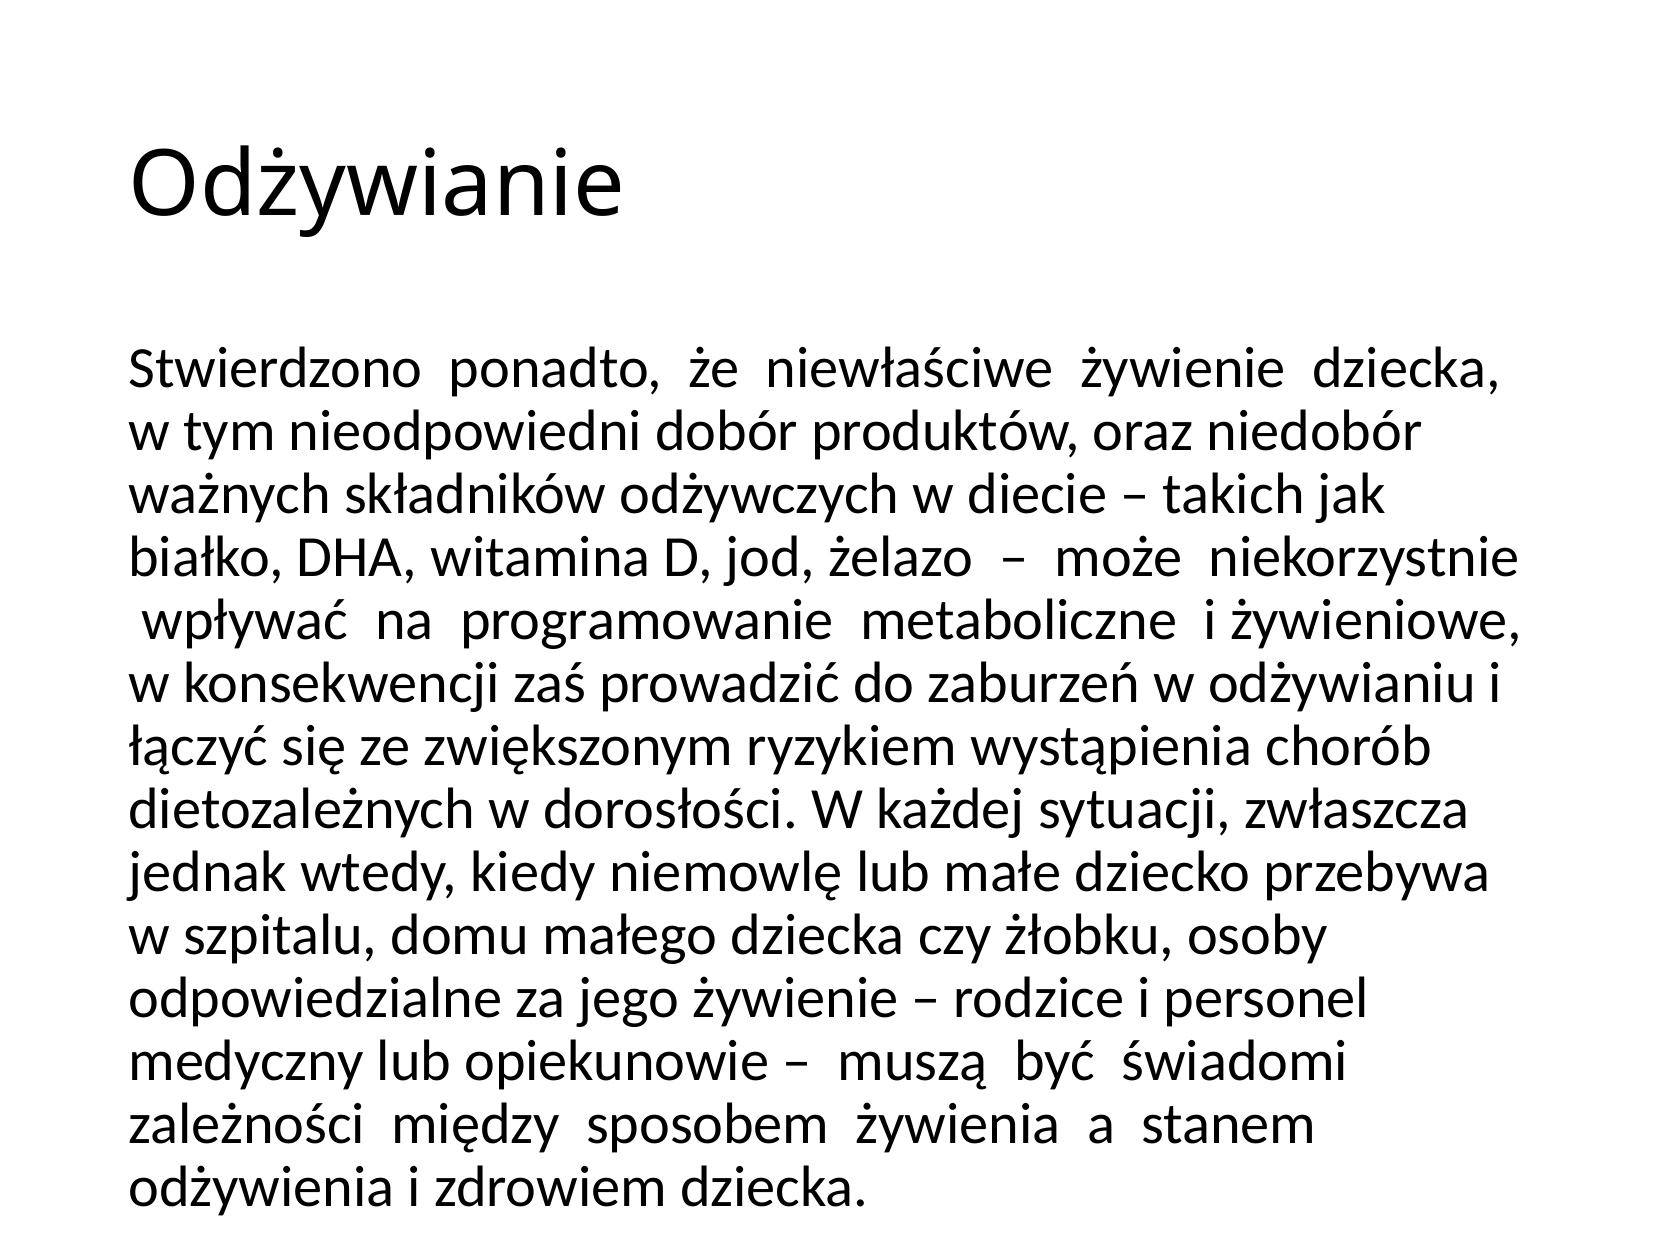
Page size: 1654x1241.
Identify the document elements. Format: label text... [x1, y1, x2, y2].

title Odżywianie [113, 65, 1540, 306]
list Stwierdzono ponadto, że niewłaściwe żywienie dziecka, w tym nieodpowiedni dobór produktów, oraz niedobór ważnych składników odżywczych w diecie – takich jak białko, DHA, witamina D, jod, żelazo – może niekorzystnie wpływać na programowanie metaboliczne i żywieniowe, w konsekwencji zaś prowadzić do zaburzeń w odżywianiu i łączyć się ze zwiększonym ryzykiem wystąpienia chorób dietozależnych w dorosłości. W każdej sytuacji, zwłaszcza jednak wtedy, kiedy niemowlę lub małe dziecko przebywa w szpitalu, domu małego dziecka czy żłobku, osoby odpowiedzialne za jego żywienie – rodzice i personel medyczny lub opiekunowie – muszą być świadomi zależności między sposobem żywienia a stanem odżywienia i zdrowiem dziecka. [113, 330, 1540, 1117]
